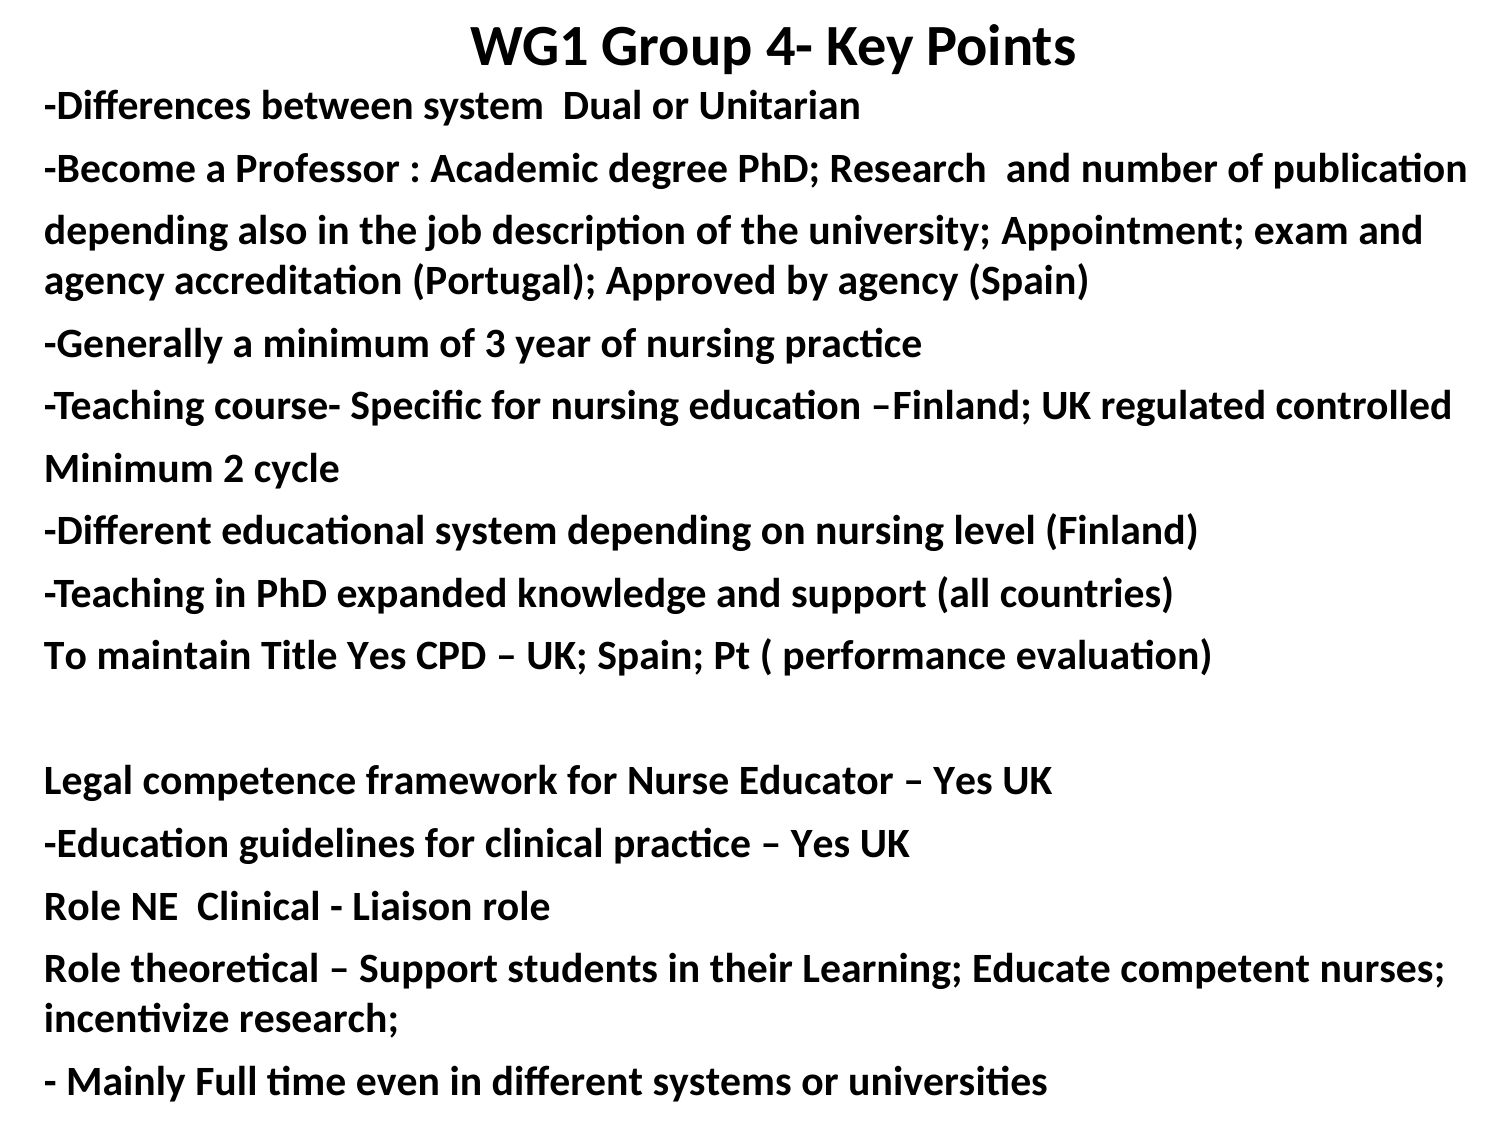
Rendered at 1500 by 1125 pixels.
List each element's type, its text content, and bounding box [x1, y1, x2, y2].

title WG1 Group 4- Key Points [147, 0, 1399, 70]
text_box -Differences between system Dual or Unitarian -Become a Professor : Academic degree PhD; Research and number of publication depending also in the job description of the university; Appointment; exam and agency accreditation (Portugal); Approved by agency (Spain) -Generally a minimum of 3 year of nursing practice -Teaching course- Specific for nursing education –Finland; UK regulated controlled Minimum 2 cycle -Different educational system depending on nursing level (Finland) -Teaching in PhD expanded knowledge and support (all countries) To maintain Title Yes CPD – UK; Spain; Pt ( performance evaluation) Legal competence framework for Nurse Educator – Yes UK -Education guidelines for clinical practice – Yes UK Role NE Clinical - Liaison role Role theoretical – Support students in their Learning; Educate competent nurses; incentivize research; - Mainly Full time even in different systems or universities [29, 70, 1498, 1125]
